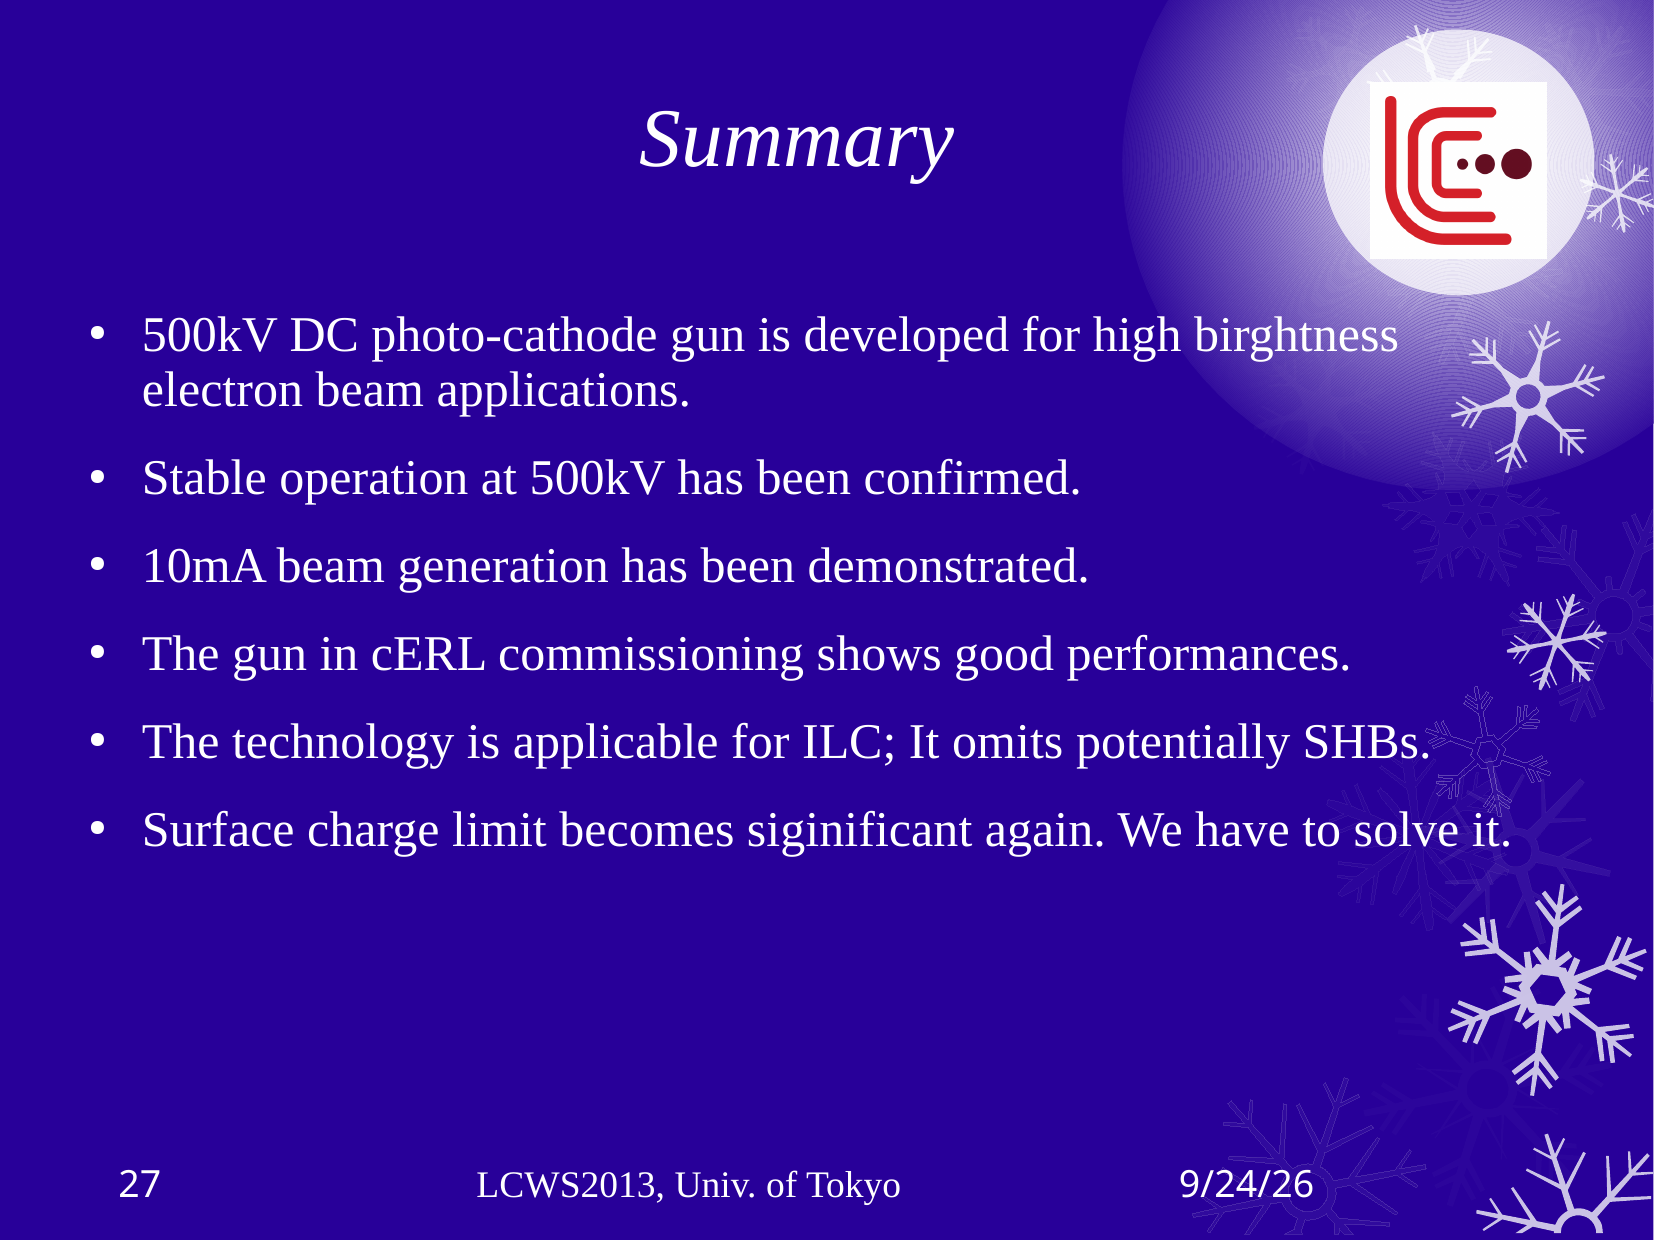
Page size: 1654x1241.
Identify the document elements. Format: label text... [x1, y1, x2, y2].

title Summary [153, 5, 1441, 272]
list 500kV DC photo-cathode gun is developed for high birghtness electron beam applications. Stable operation at 500kV has been confirmed. 10mA beam generation has been demonstrated. The gun in cERL commissioning shows good performances. The technology is applicable for ILC; It omits potentially SHBs. Surface charge limit becomes siginificant again. We have to solve it. [70, 307, 1560, 956]
picture [1441, 82, 1547, 259]
